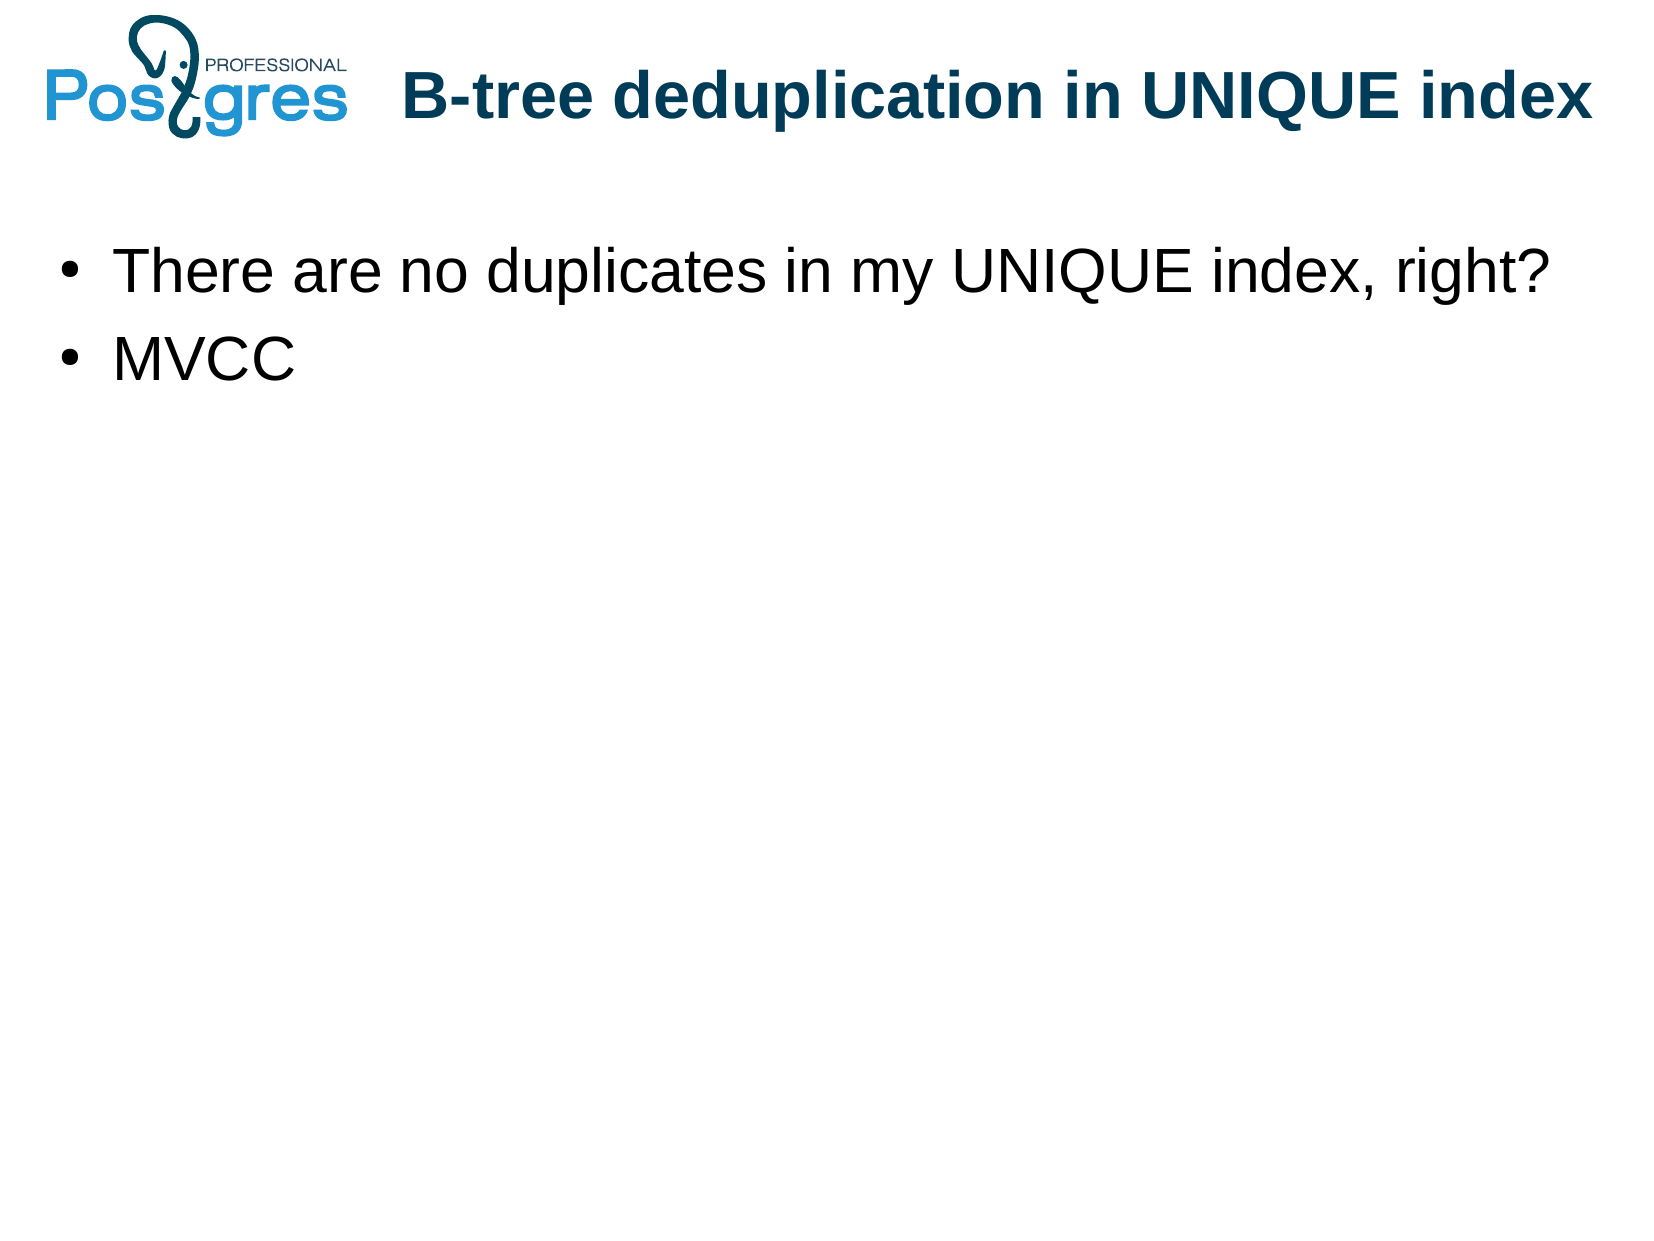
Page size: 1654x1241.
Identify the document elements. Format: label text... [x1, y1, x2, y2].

title B-tree deduplication in UNIQUE index [389, 49, 1607, 142]
list There are no duplicates in my UNIQUE index, right? MVCC [41, 236, 1601, 1193]
